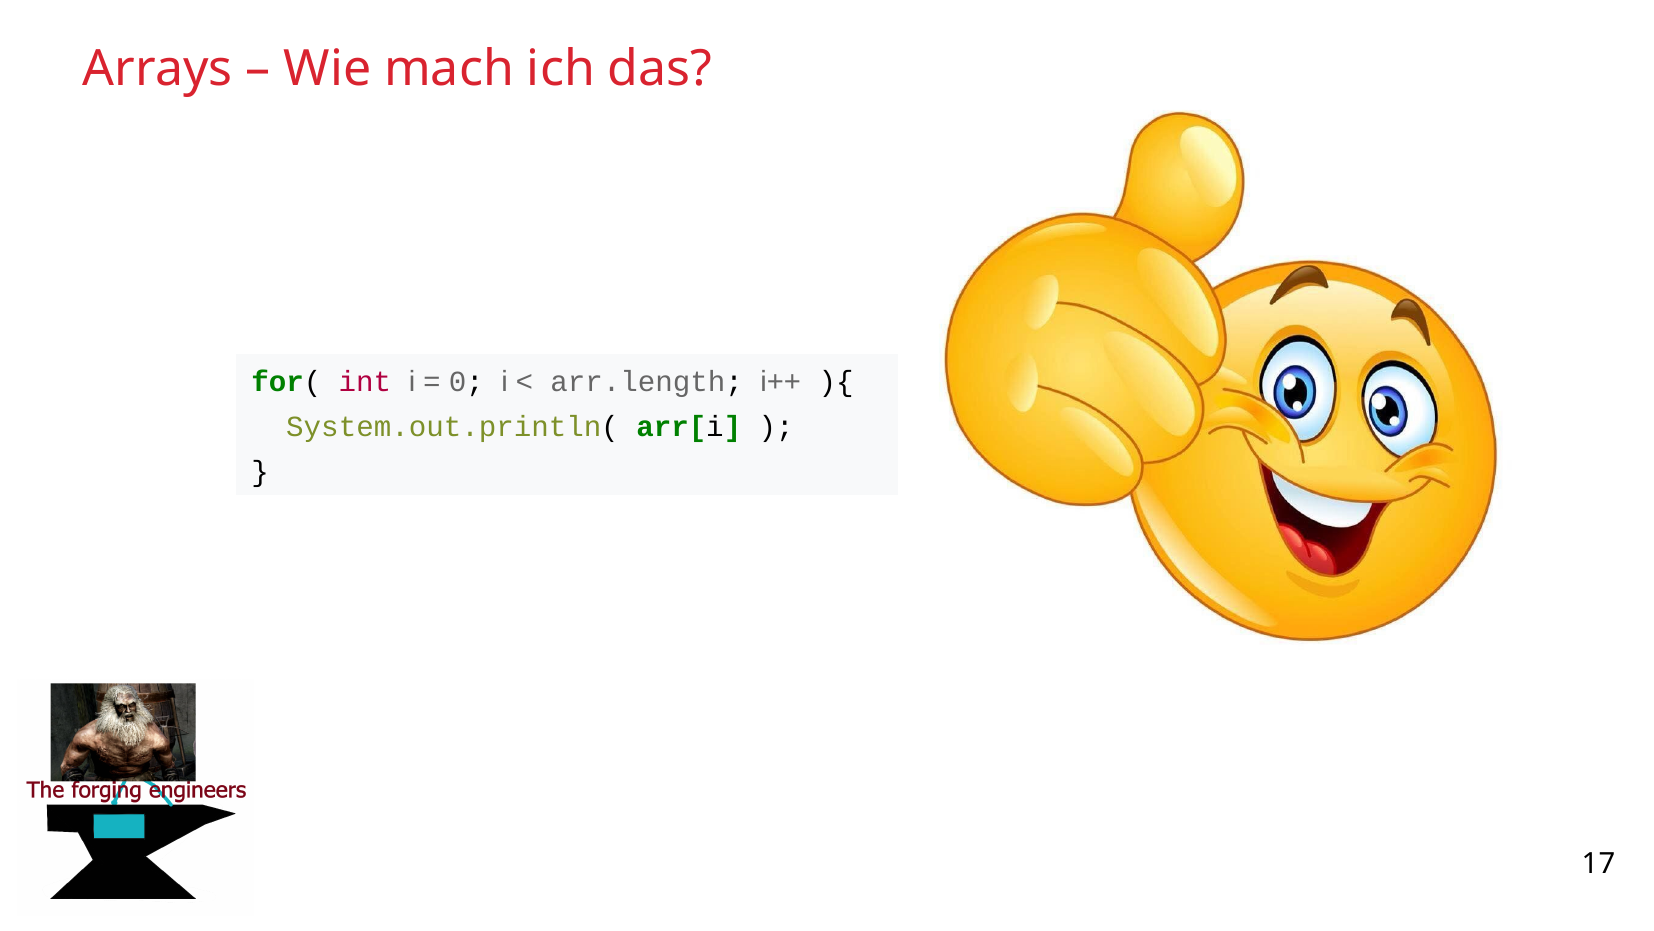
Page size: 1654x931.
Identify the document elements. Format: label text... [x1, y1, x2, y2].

picture [929, 90, 1512, 662]
text_box for( int i = 0; i < arr.length; i++ ){ System.out.println( arr[i] ); } [236, 354, 898, 495]
title Arrays – Wie mach ich das? [82, 37, 1571, 95]
picture [17, 679, 254, 916]
